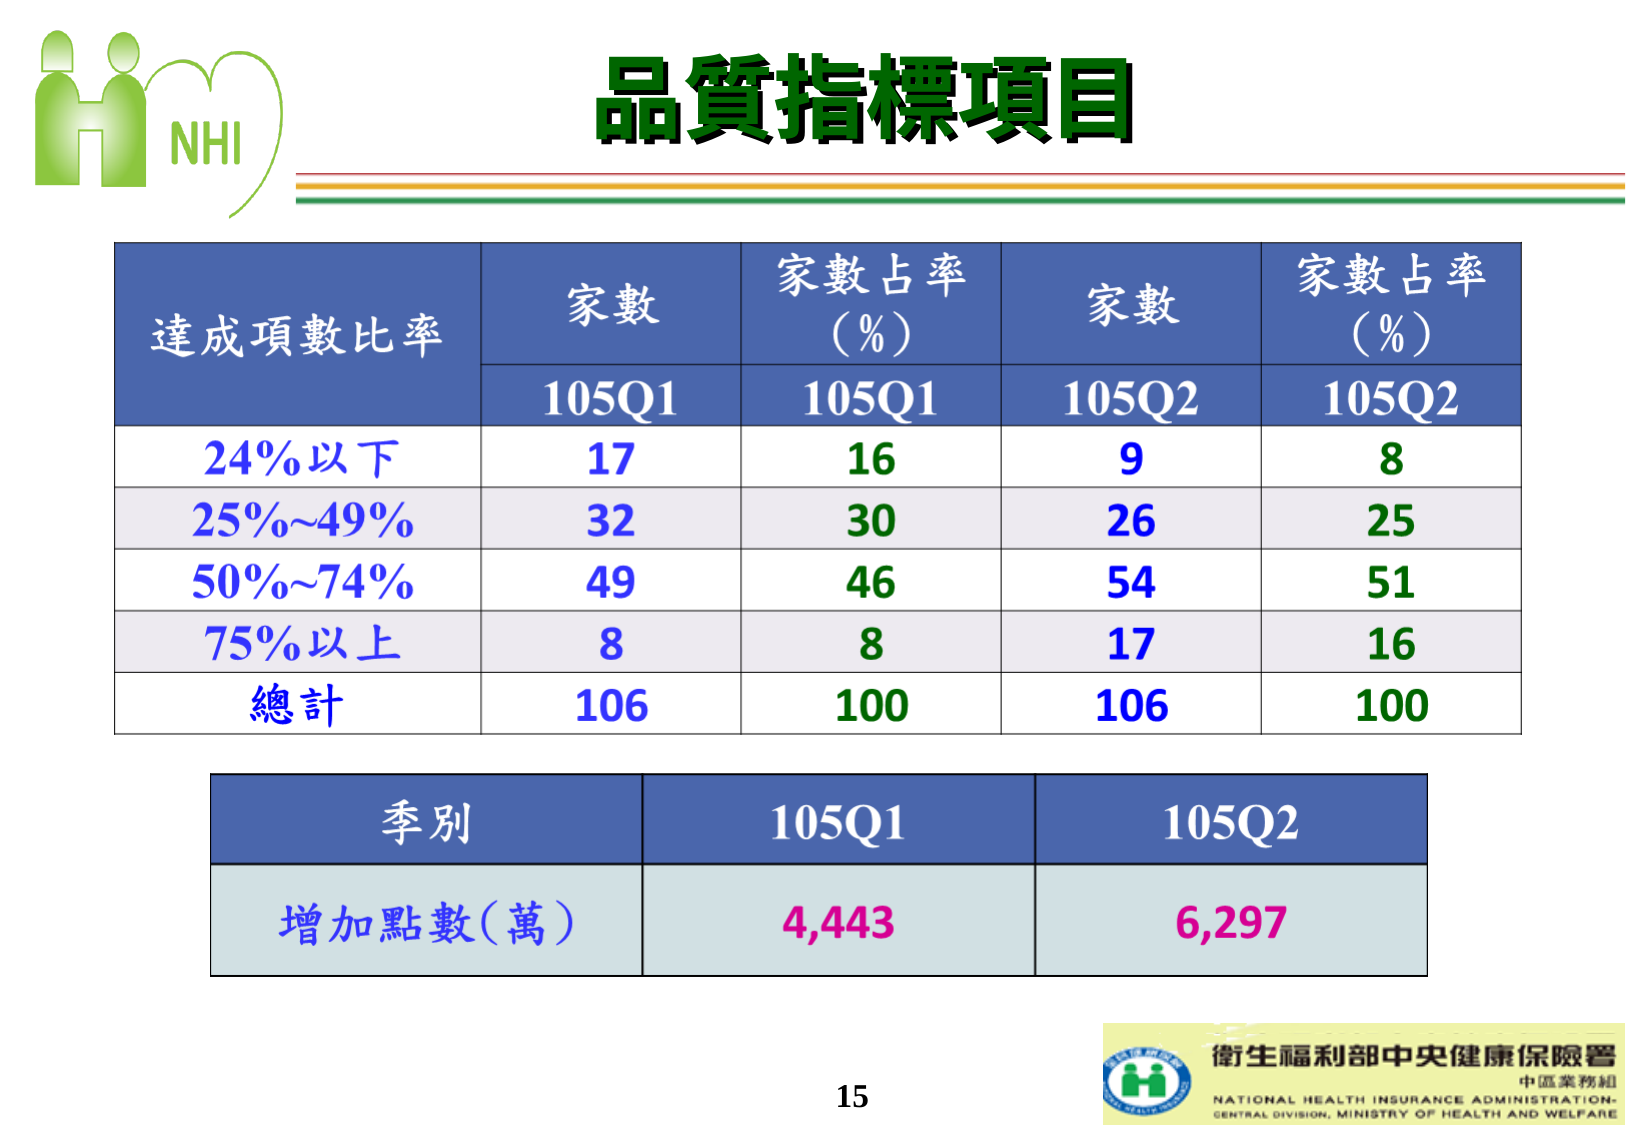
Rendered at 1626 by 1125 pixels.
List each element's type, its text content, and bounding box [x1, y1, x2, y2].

text_box 品質指標項目 [328, 42, 1404, 161]
picture [210, 773, 1428, 981]
picture [114, 230, 1522, 764]
